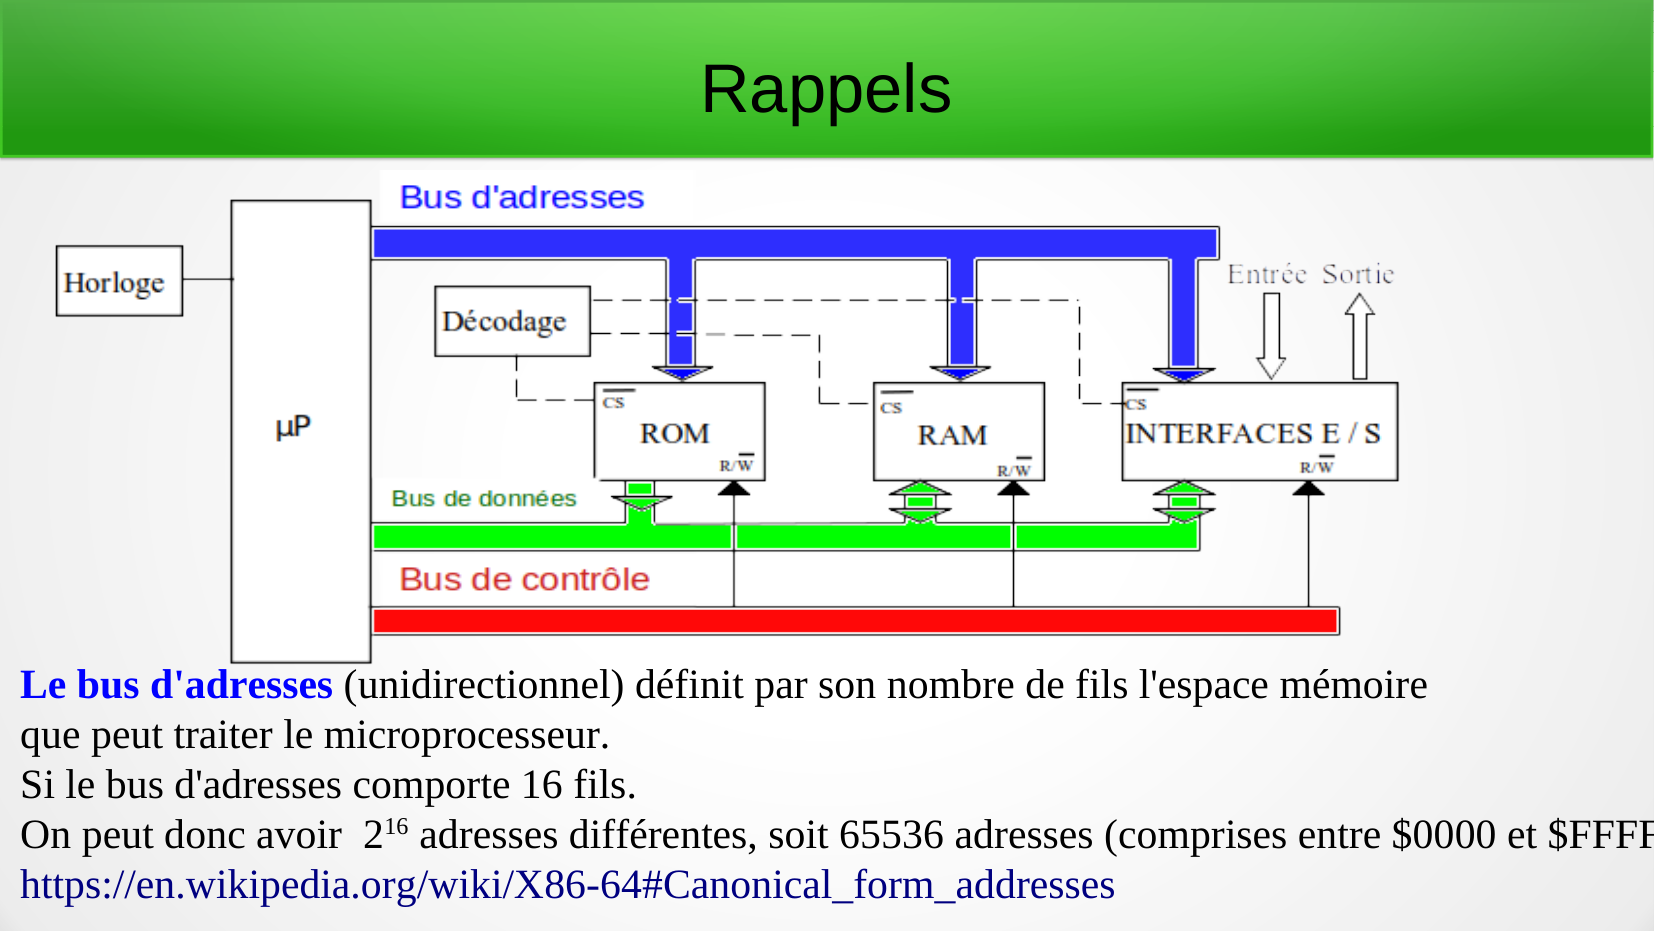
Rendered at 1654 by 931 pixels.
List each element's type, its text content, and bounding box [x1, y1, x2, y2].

text_box Le bus d'adresses (unidirectionnel) définit par son nombre de fils l'espace mémoire que peut traiter le microprocesseur. Si le bus d'adresses comporte 16 fils. On peut donc avoir 216 adresses différentes, soit 65536 adresses (comprises entre $0000 et $FFFF). https://en.wikipedia.org/wiki/X86-64#Canonical_form_addresses [5, 649, 1654, 914]
picture [54, 170, 1411, 649]
title Rappels [82, 35, 1571, 142]
